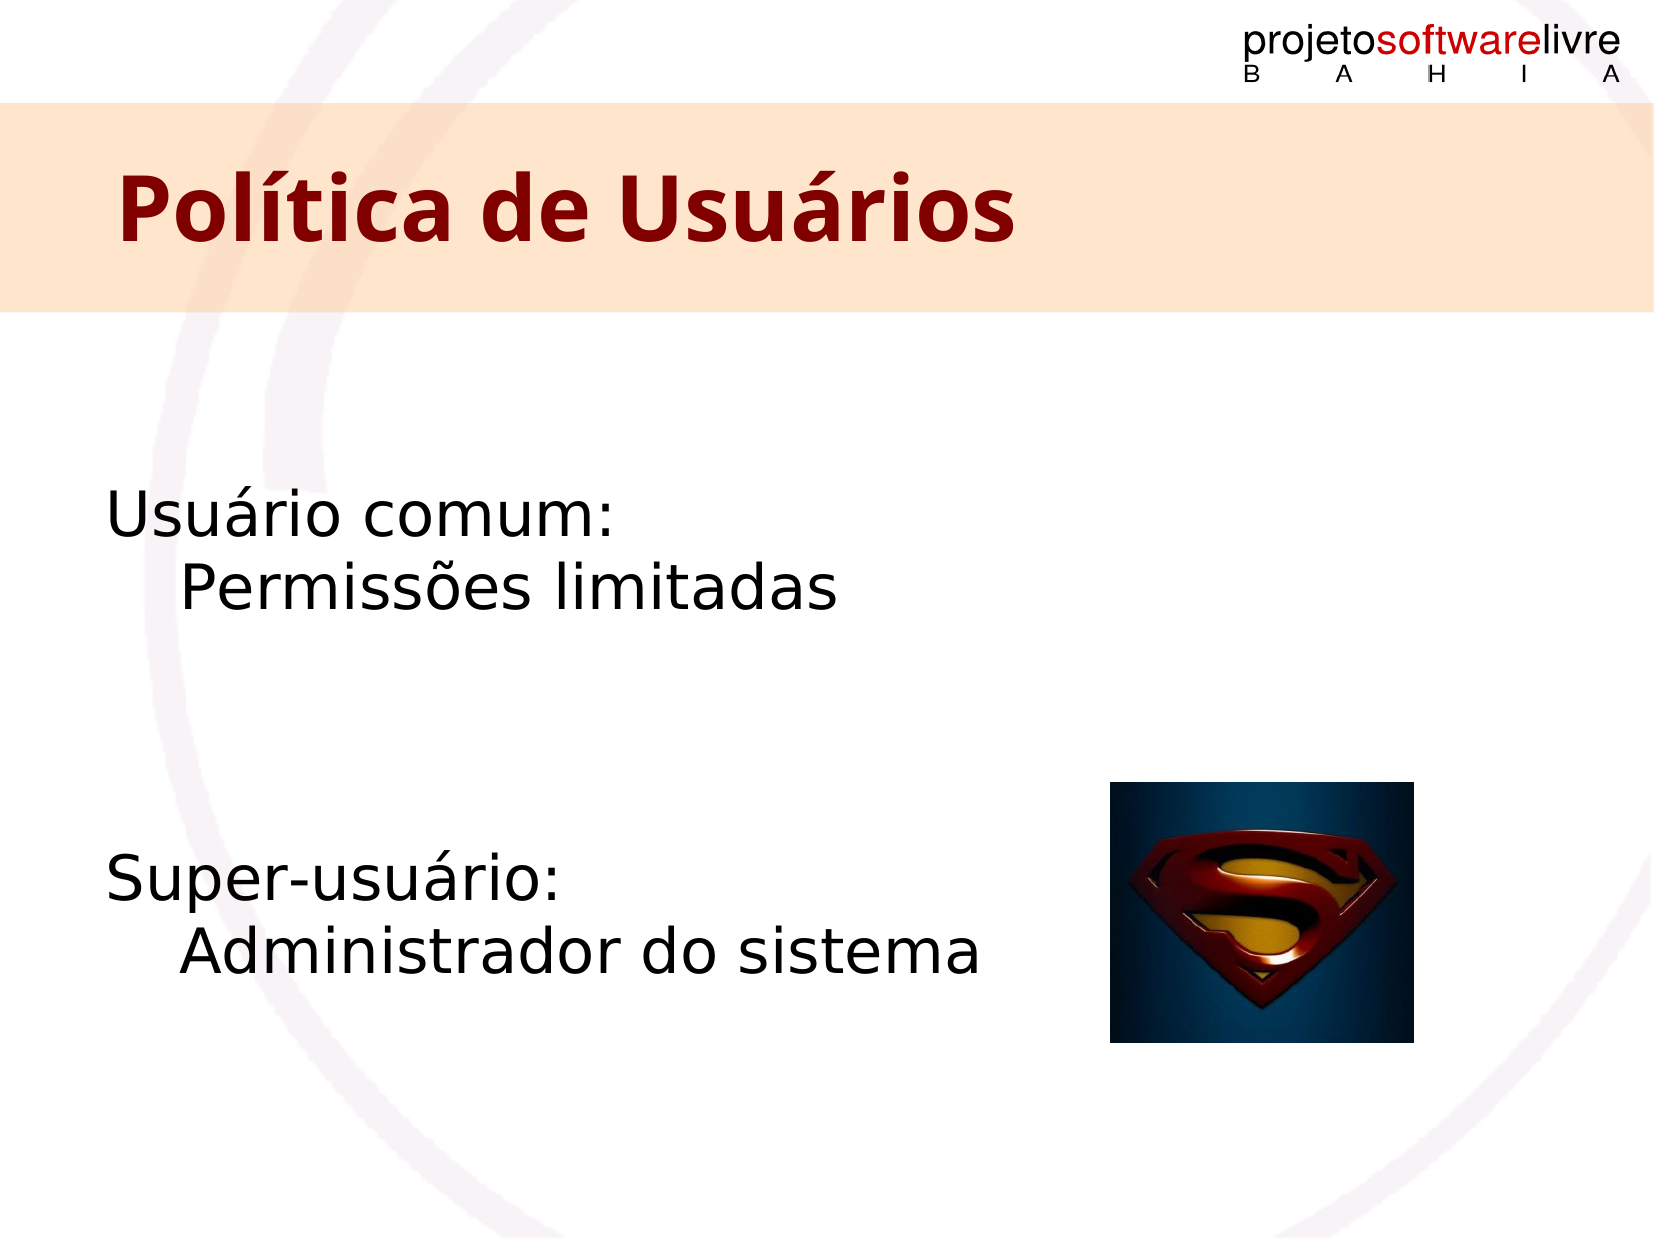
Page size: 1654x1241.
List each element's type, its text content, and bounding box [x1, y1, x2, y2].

picture [0, 0, 1654, 103]
title Política de Usuários [115, 143, 1561, 269]
text_box Usuário comum: Permissões limitadas Super-usuário: Administrador do sistema [105, 405, 1518, 1047]
picture [0, 313, 1654, 1241]
